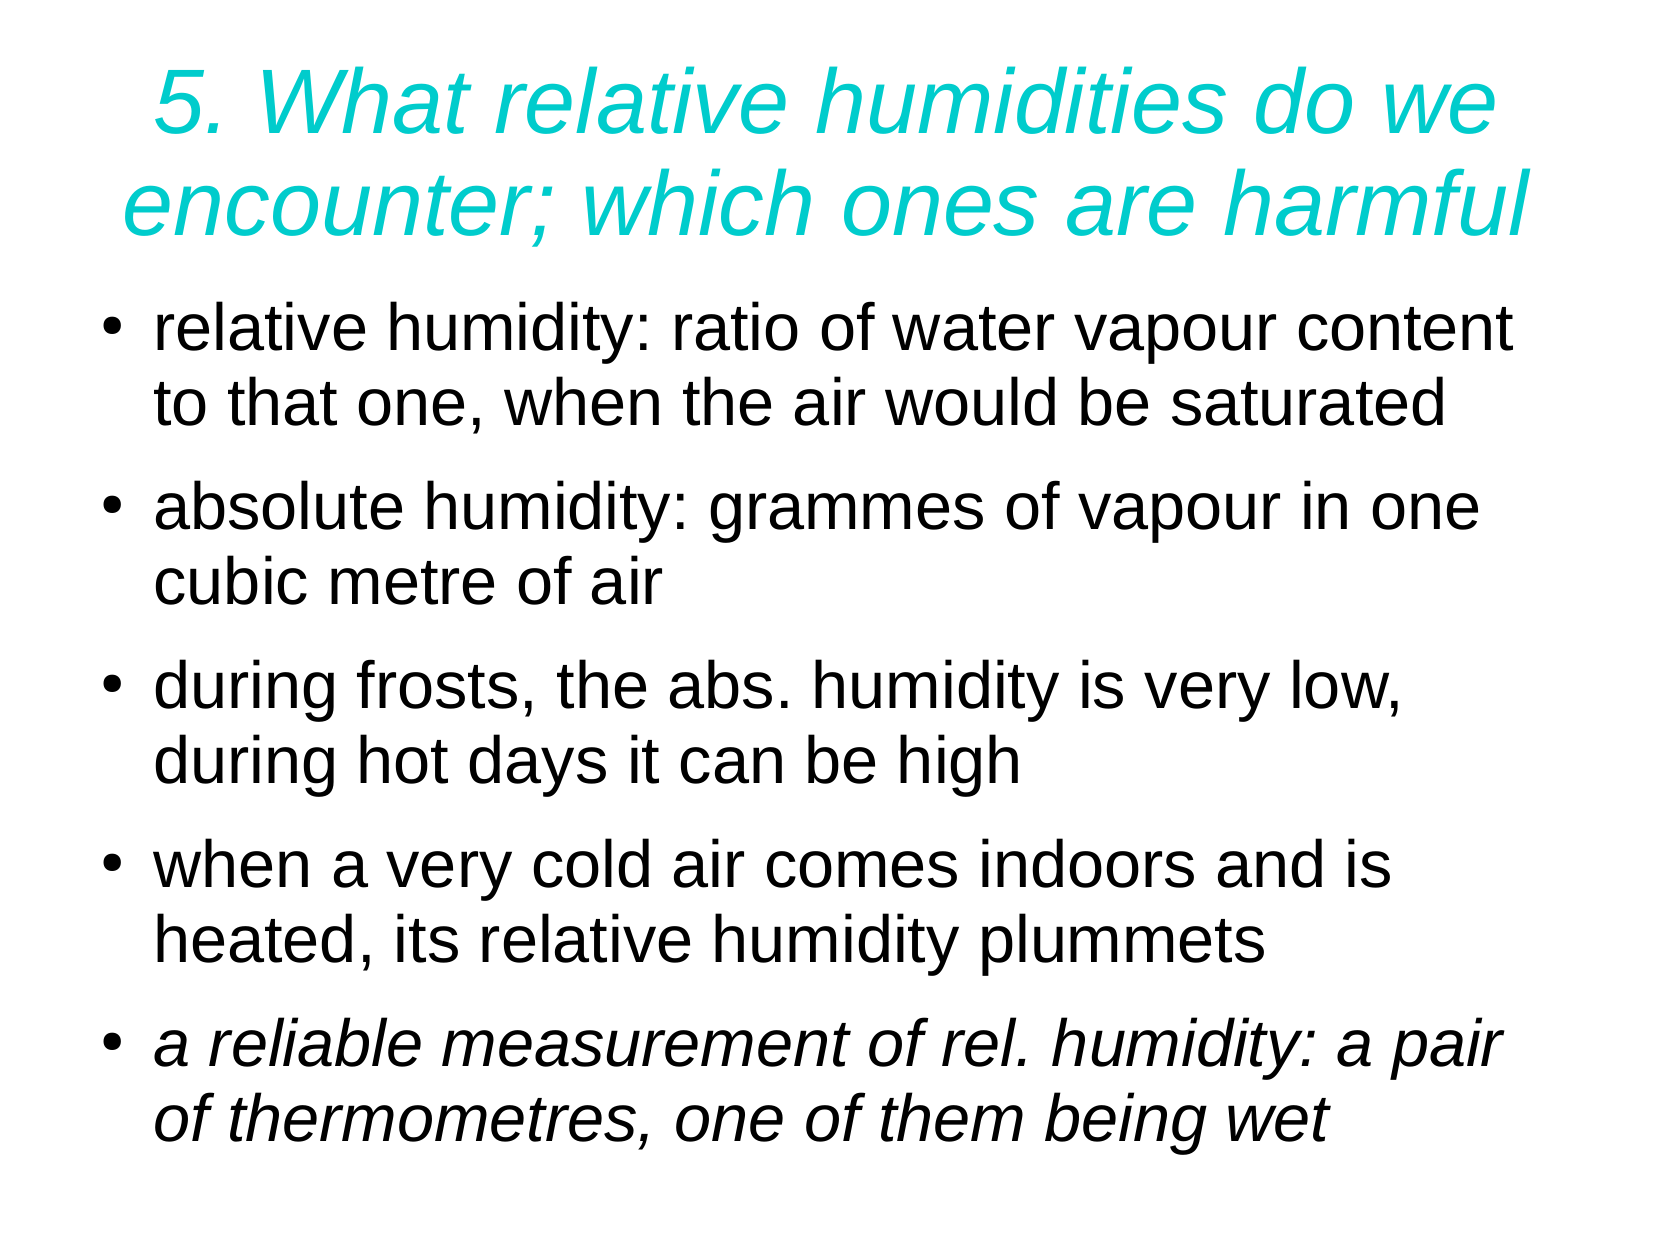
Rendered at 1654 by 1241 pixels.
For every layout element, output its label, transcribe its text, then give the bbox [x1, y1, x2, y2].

title 5. What relative humidities do we encounter; which ones are harmful [82, 49, 1571, 257]
list relative humidity: ratio of water vapour content to that one, when the air would be saturated absolute humidity: grammes of vapour in one cubic metre of air during frosts, the abs. humidity is very low, during hot days it can be high when a very cold air comes indoors and is heated, its relative humidity plummets a reliable measurement of rel. humidity: a pair of thermometres, one of them being wet [82, 290, 1571, 1231]
